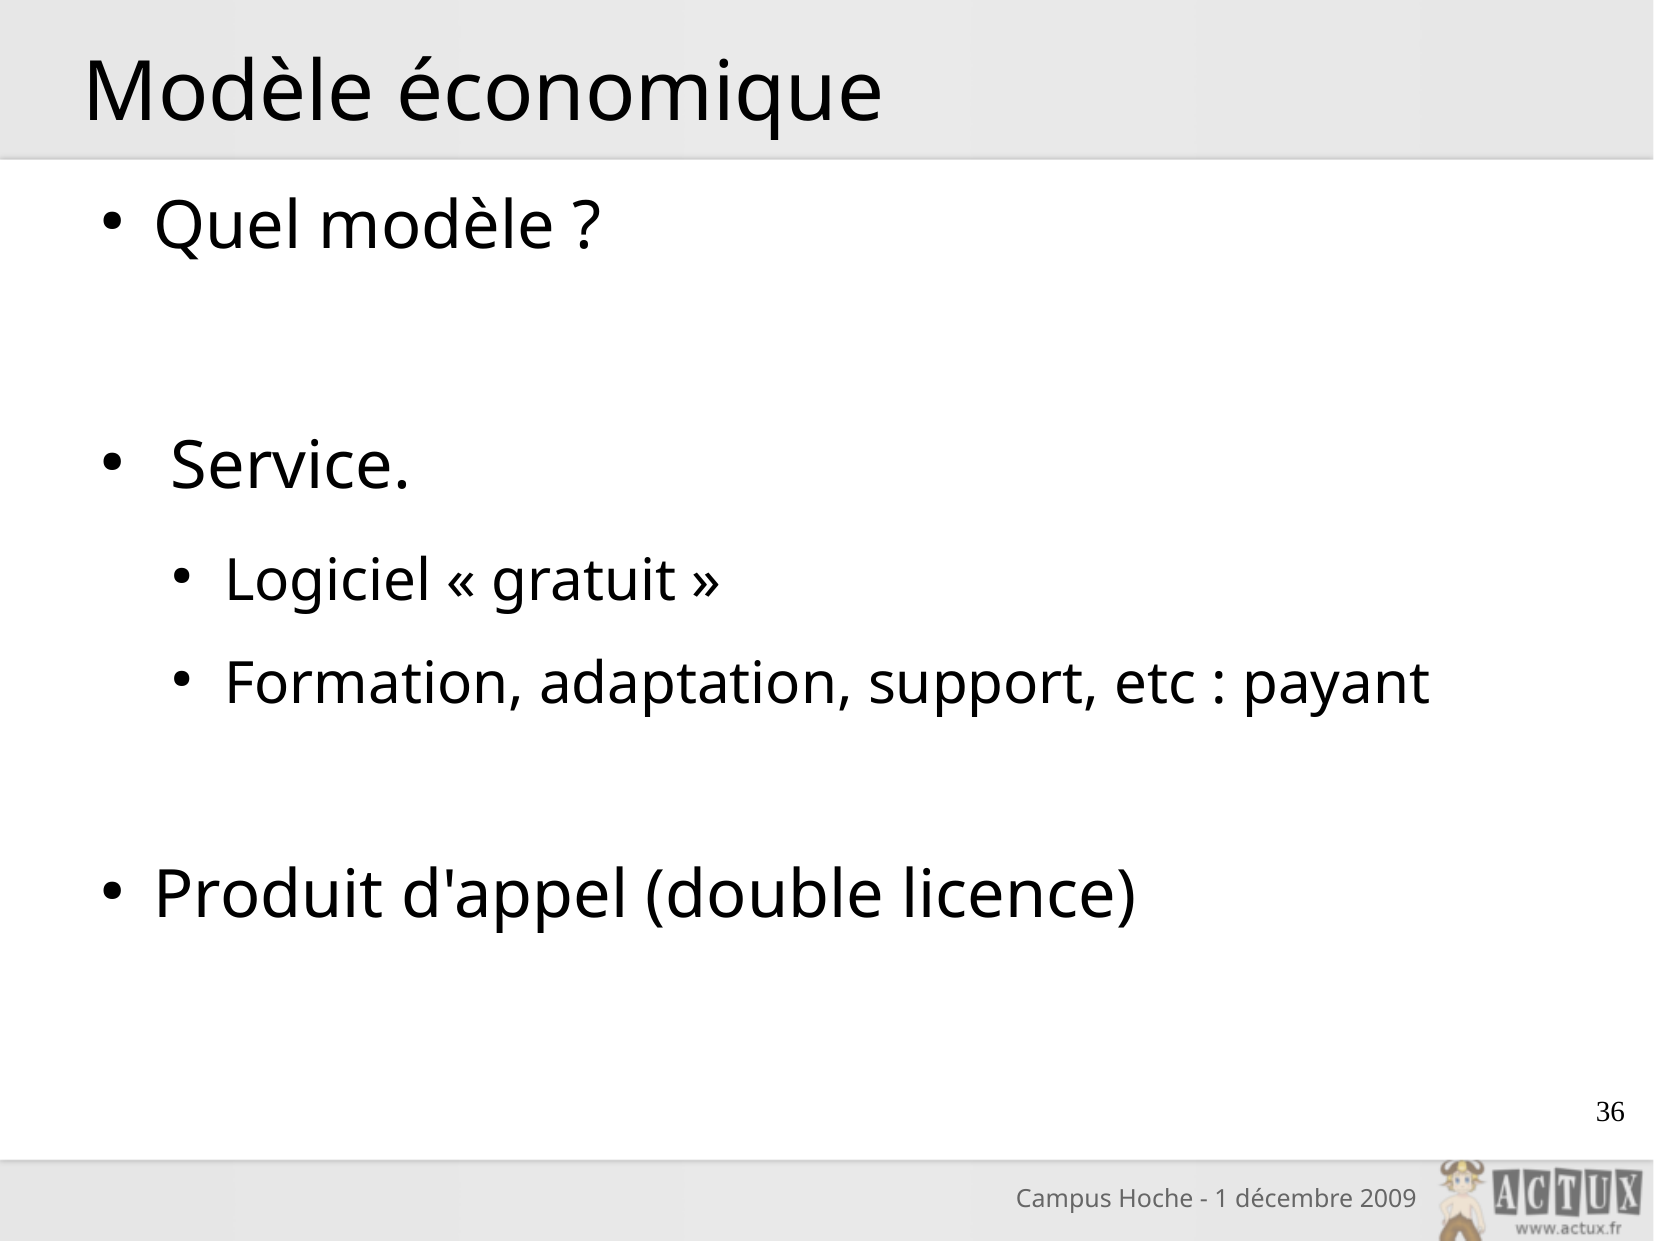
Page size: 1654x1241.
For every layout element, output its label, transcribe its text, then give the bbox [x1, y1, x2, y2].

picture [0, 0, 1654, 1241]
list Quel modèle ? Service. Logiciel « gratuit » Formation, adaptation, support, etc : payant Produit d'appel (double licence) [82, 177, 1571, 984]
title Modèle économique [82, 36, 1571, 141]
